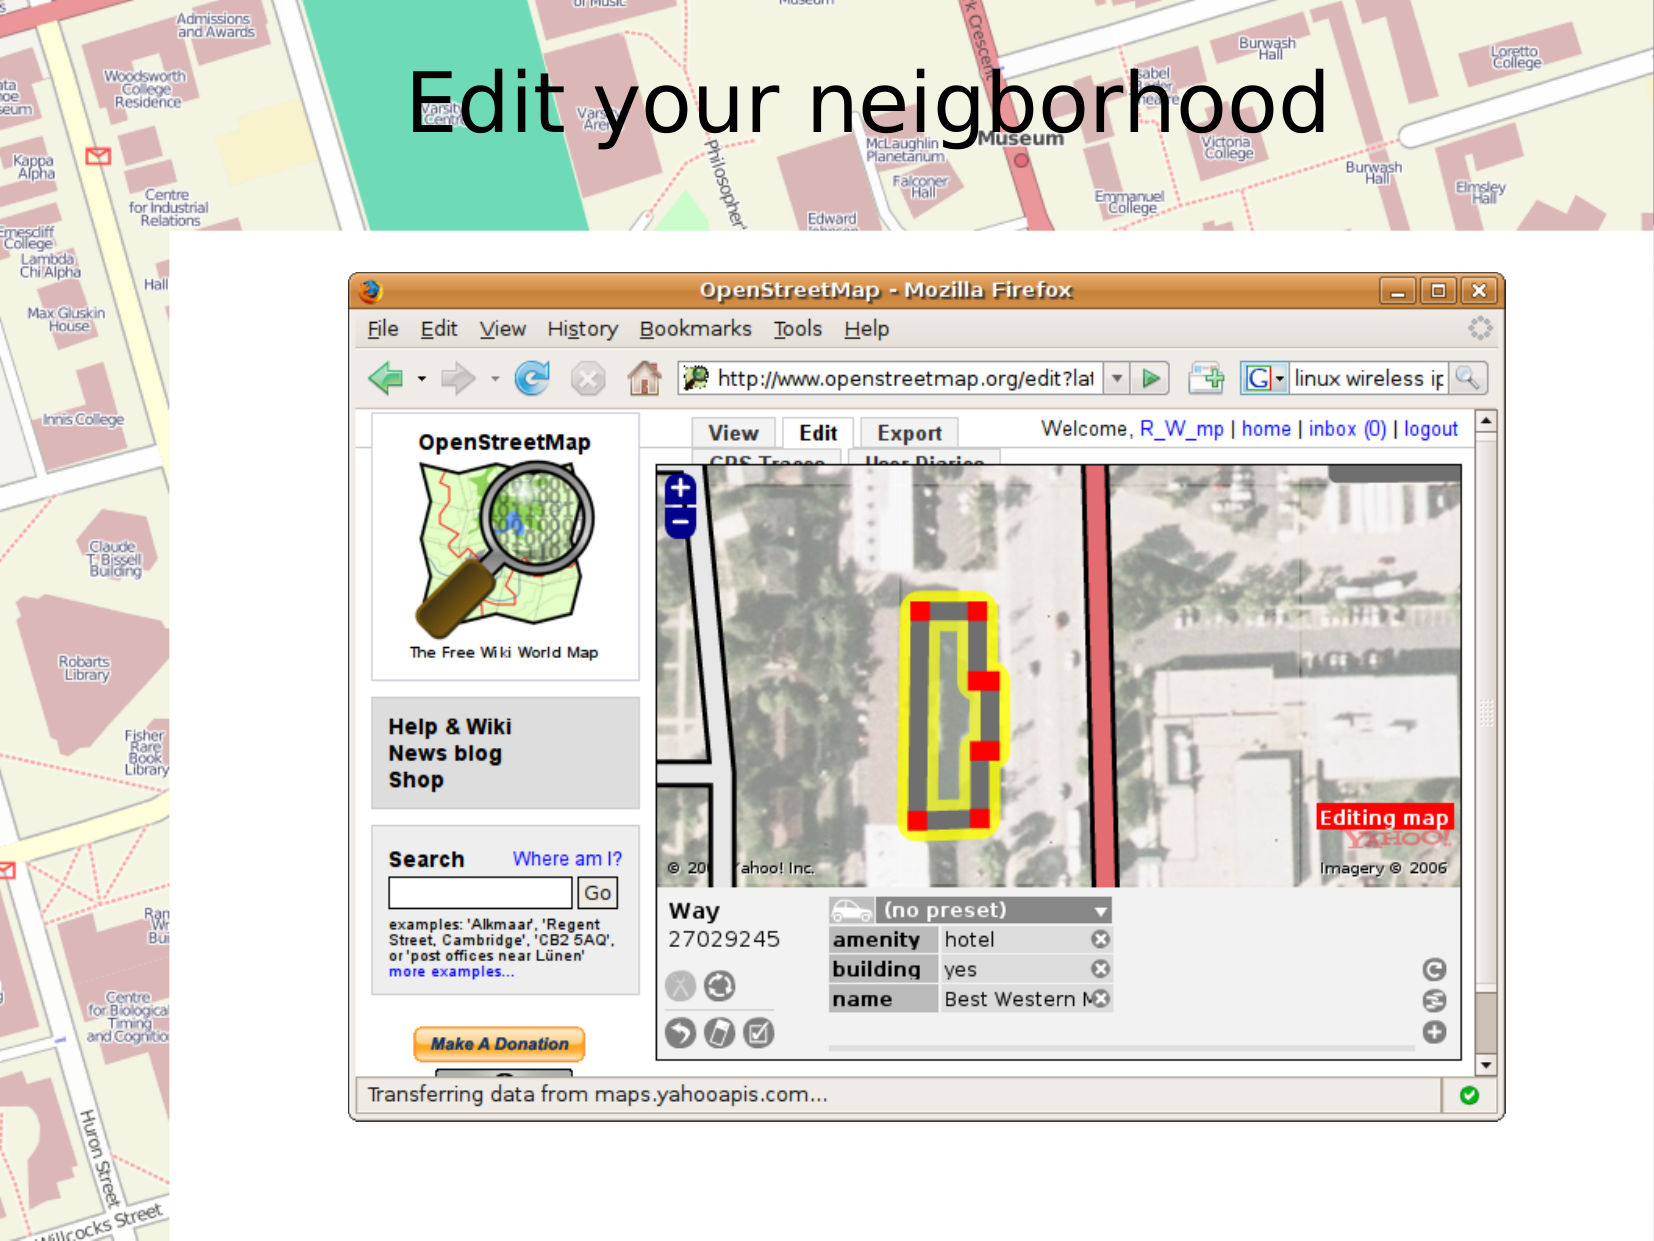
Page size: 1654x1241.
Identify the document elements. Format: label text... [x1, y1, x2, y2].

title Edit your neigborhood [124, 0, 1613, 208]
picture [0, 0, 1654, 1241]
